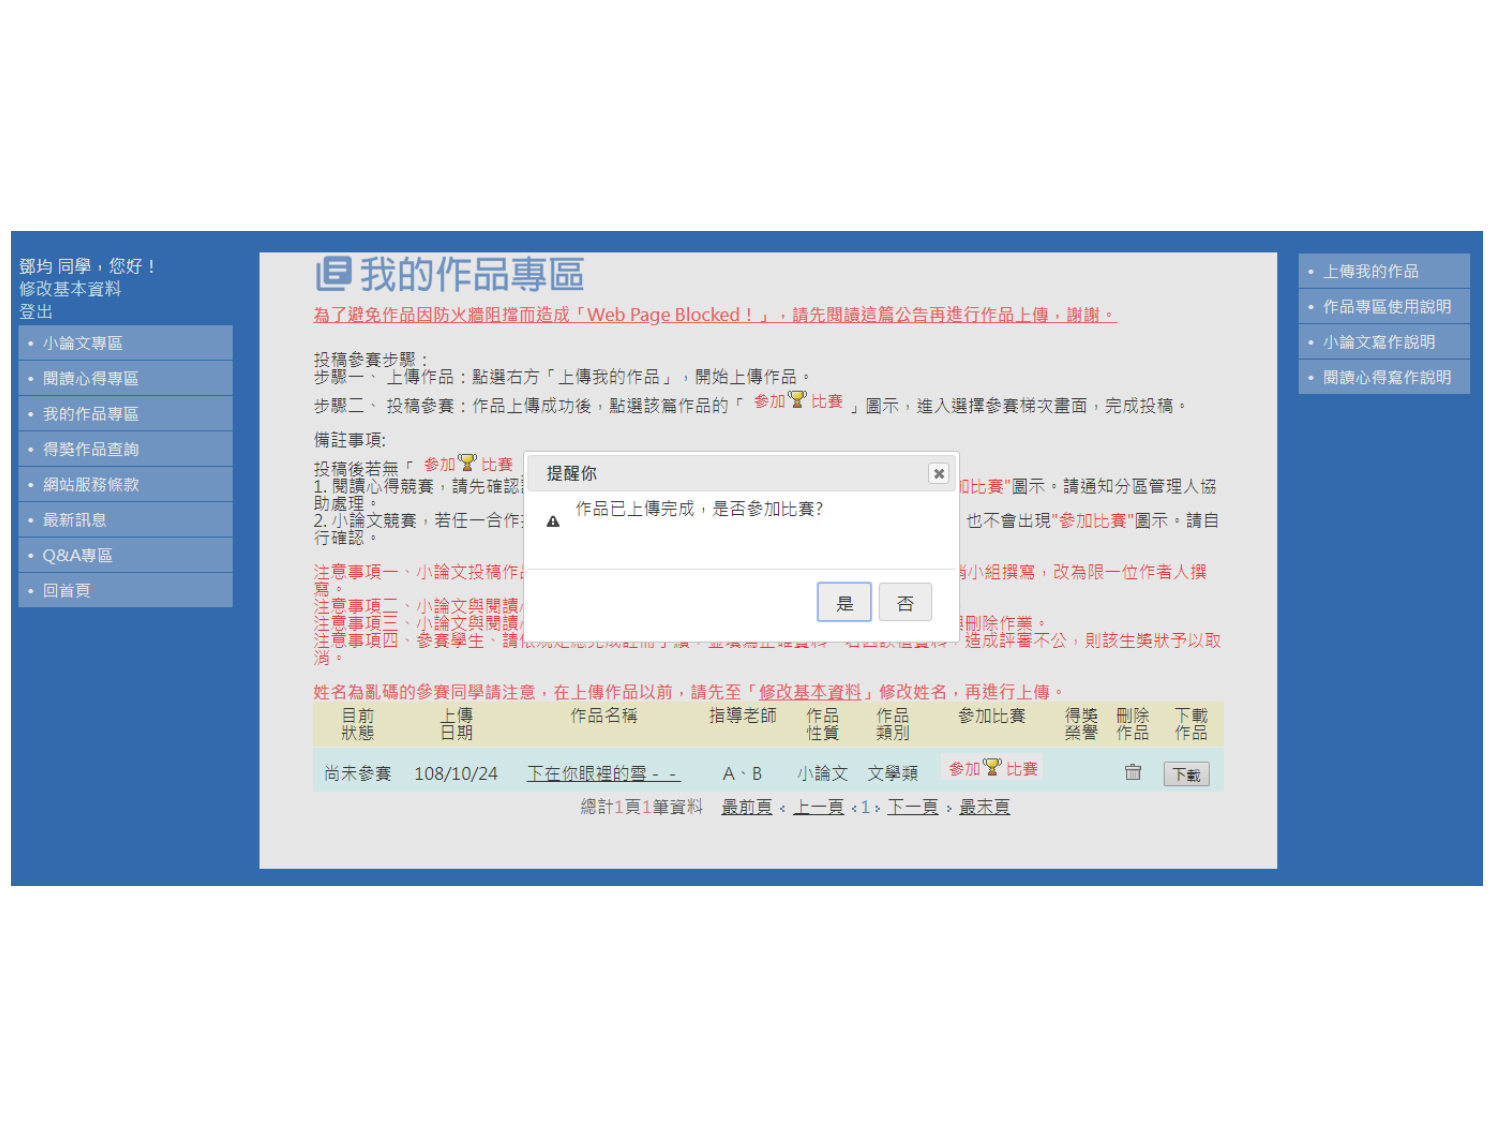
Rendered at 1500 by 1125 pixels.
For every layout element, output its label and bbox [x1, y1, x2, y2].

picture [11, 231, 1483, 886]
